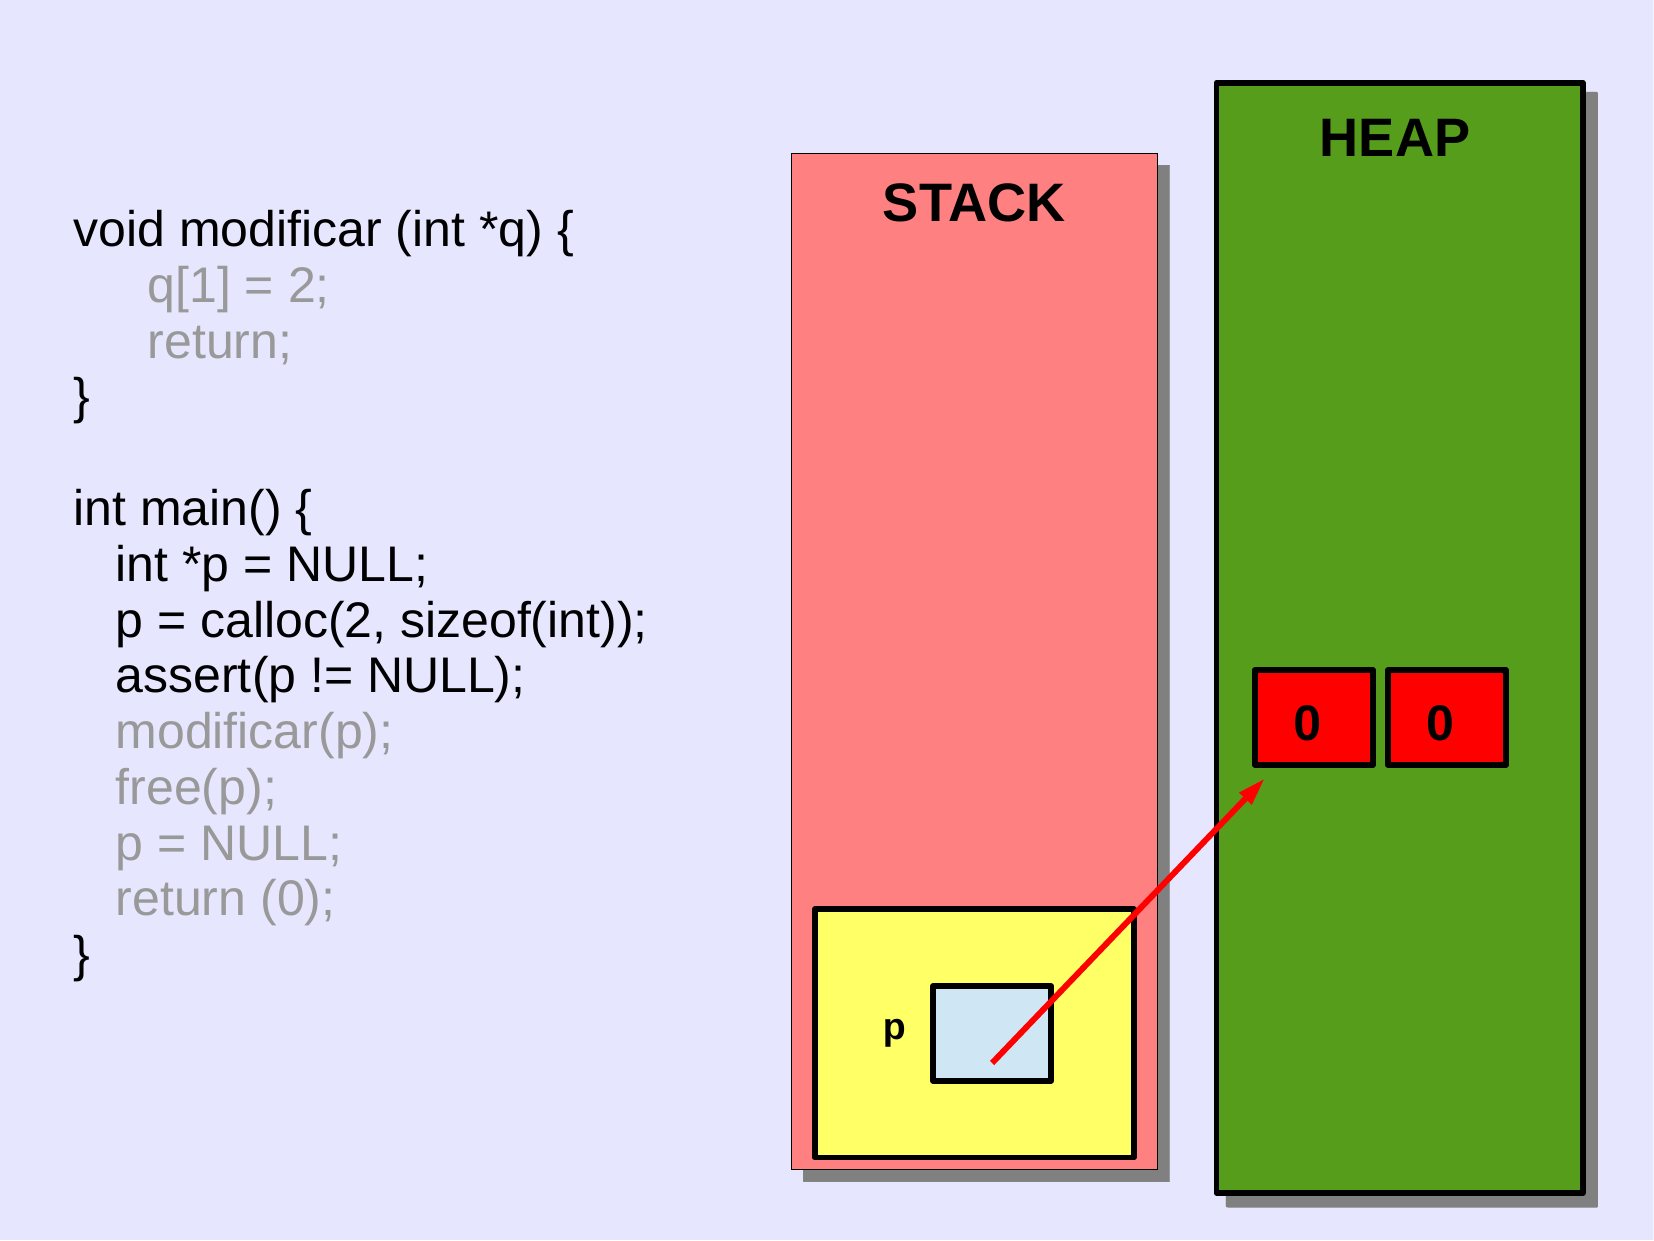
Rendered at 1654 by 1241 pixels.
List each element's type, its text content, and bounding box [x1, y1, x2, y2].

text_box STACK [868, 165, 1128, 241]
text_box [791, 153, 1158, 1170]
text_box [1216, 82, 1583, 1193]
text_box void modificar (int *q) { q[1] = 2; return; } int main() { int *p = NULL; p = calloc(2, sizeof(int)); assert(p != NULL); modificar(p); free(p); p = NULL; return (0); } [59, 82, 792, 1032]
text_box 0 [1278, 688, 1362, 759]
text_box HEAP [1305, 100, 1565, 176]
text_box 0 [1411, 688, 1495, 759]
text_box p [868, 998, 928, 1055]
